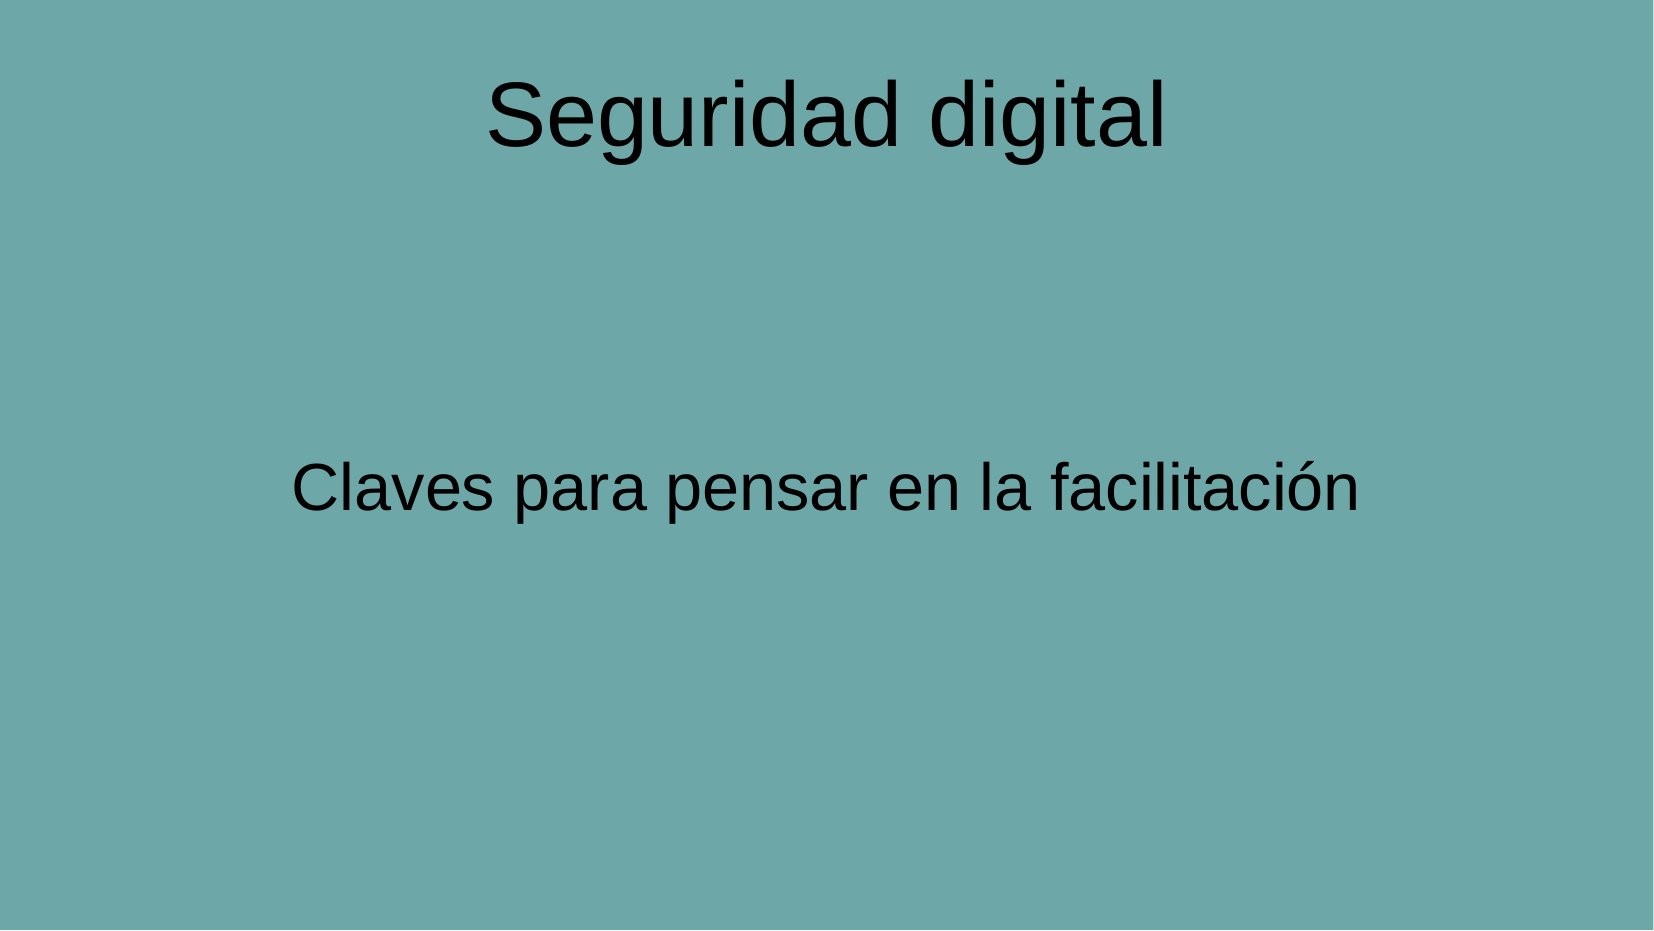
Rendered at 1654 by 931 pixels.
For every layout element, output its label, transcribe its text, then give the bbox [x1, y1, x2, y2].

title Seguridad digital [82, 37, 1571, 193]
subtitle Claves para pensar en la facilitación [82, 217, 1571, 758]
